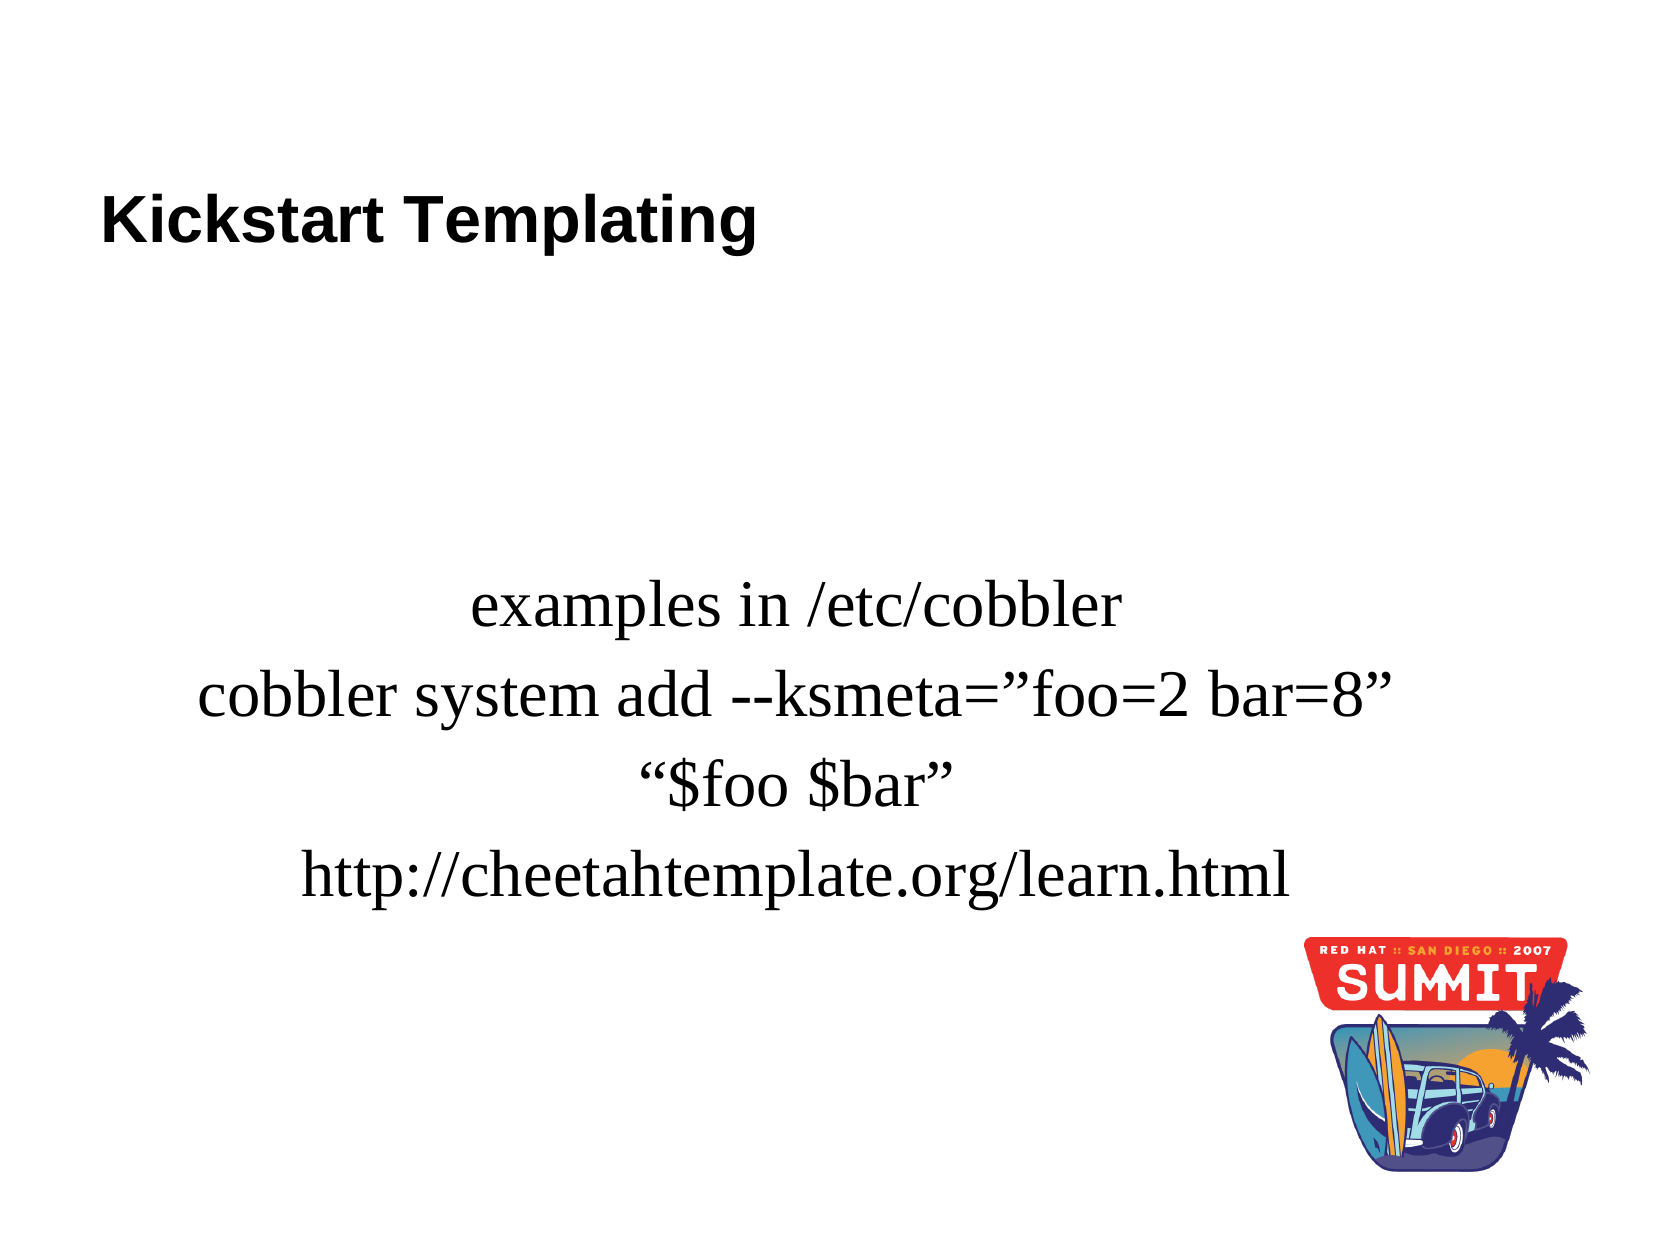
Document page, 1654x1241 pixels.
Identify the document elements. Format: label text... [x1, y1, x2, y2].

subtitle examples in /etc/cobbler cobbler system add --ksmeta=”foo=2 bar=8” “$foo $bar” http://cheetahtemplate.org/learn.html [94, 304, 1500, 1174]
picture [1500, 937, 1590, 1172]
title Kickstart Templating [100, 164, 1506, 275]
